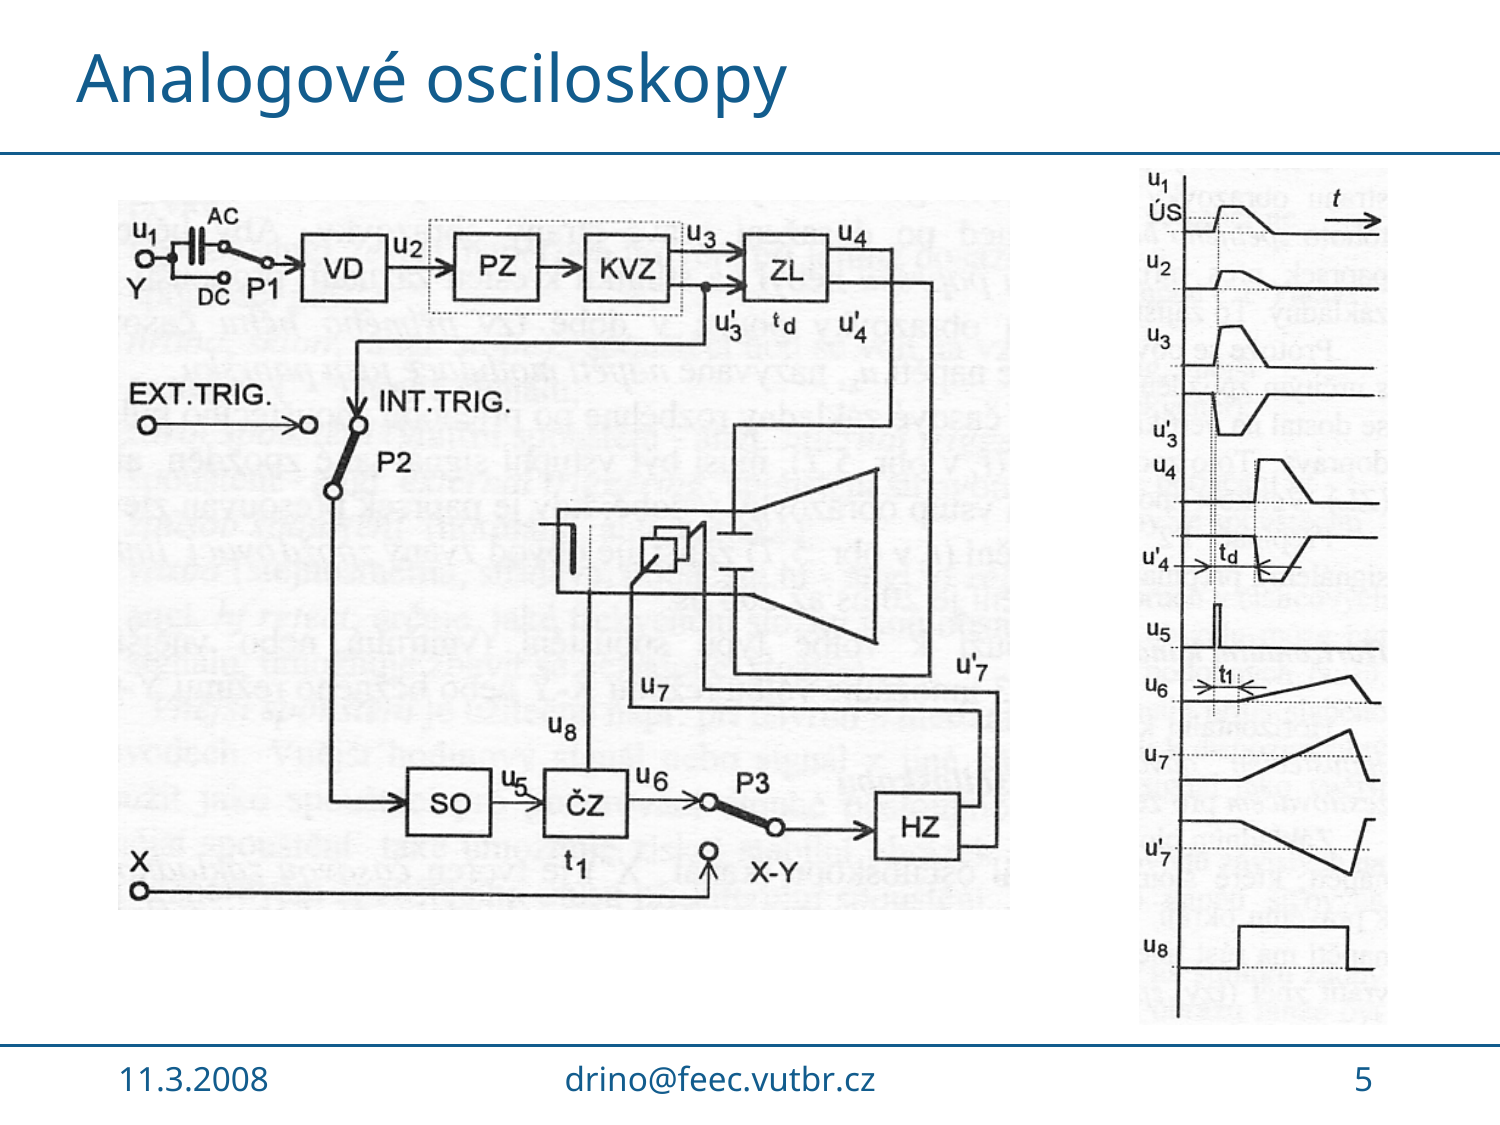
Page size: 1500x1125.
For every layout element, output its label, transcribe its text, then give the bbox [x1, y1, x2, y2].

title Analogové osciloskopy [0, 0, 1500, 152]
text_box 10 [1075, 1049, 1388, 1125]
text_box 11.3.2008 [103, 1049, 432, 1125]
picture [1139, 168, 1388, 1025]
picture [118, 200, 1010, 910]
text_box drino@feec.vutbr.cz [454, 1049, 987, 1125]
